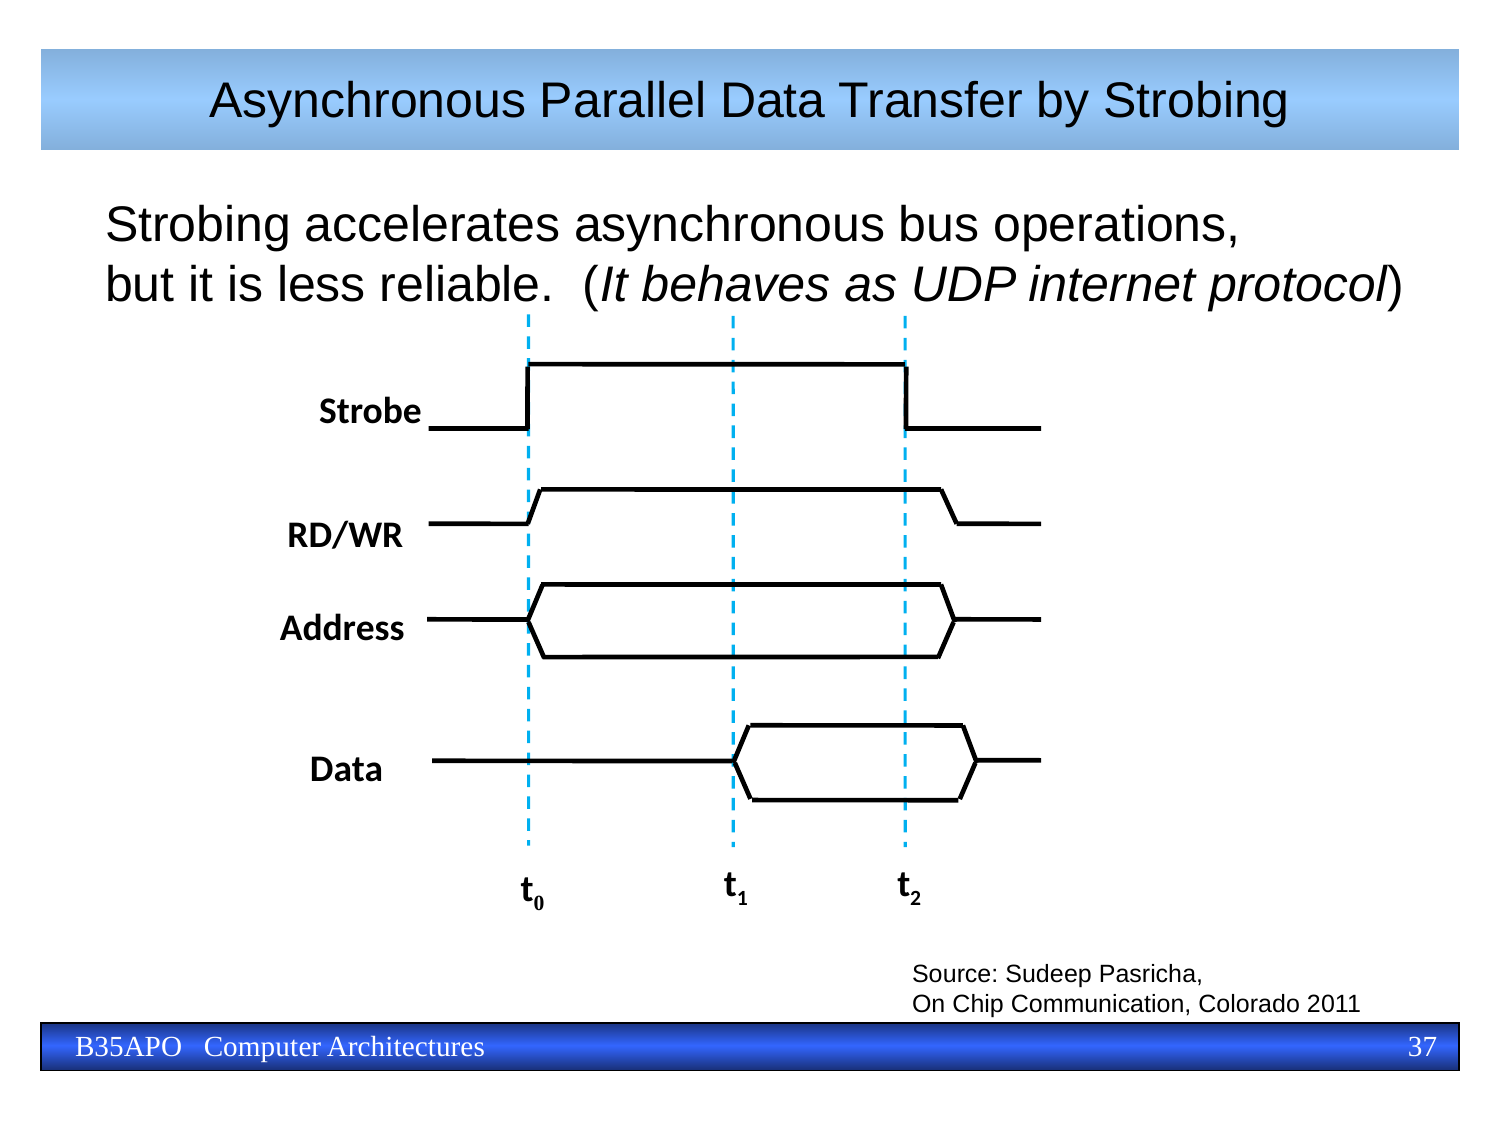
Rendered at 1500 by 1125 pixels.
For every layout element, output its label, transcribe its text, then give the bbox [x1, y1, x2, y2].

text_box Strobing accelerates asynchronous bus operations, but it is less reliable. (It behaves as UDP internet protocol) [76, 184, 1456, 320]
text_box RD/WR [315, 527, 326, 543]
text_box t1 [723, 858, 752, 902]
text_box t2 [897, 858, 926, 902]
text_box RD/WR [360, 531, 369, 545]
text_box RD/WR [218, 509, 404, 545]
text_box t0 [520, 863, 549, 907]
title Asynchronous Parallel Data Transfer by Strobing [41, 49, 1459, 150]
text_box Source: Sudeep Pasricha, On Chip Communication, Colorado 2011 [897, 947, 1456, 1026]
text_box Data [241, 743, 384, 786]
text_box Strobe [206, 386, 422, 429]
text_box Address [219, 603, 405, 646]
